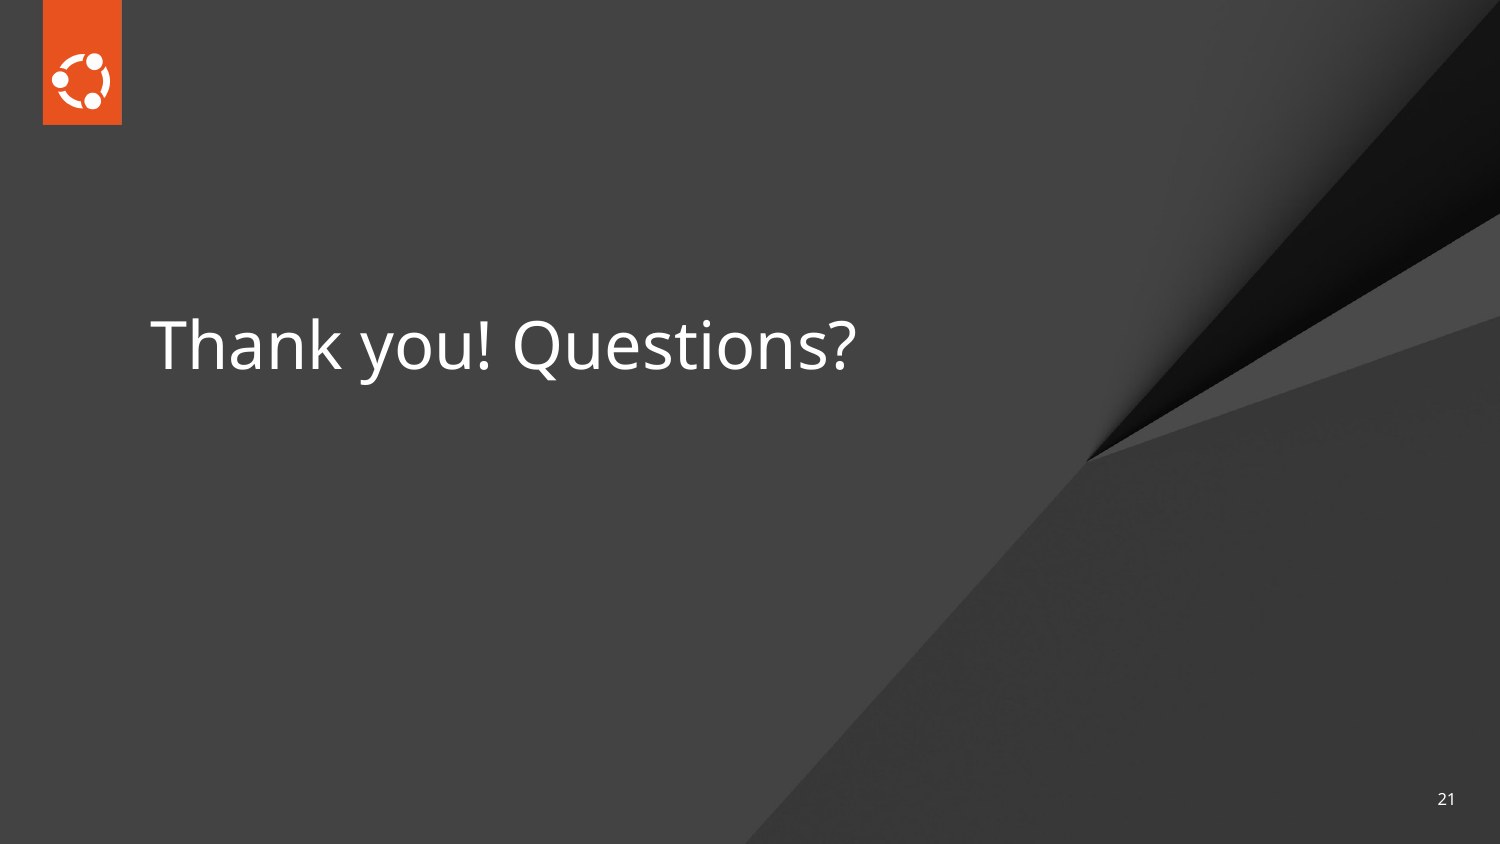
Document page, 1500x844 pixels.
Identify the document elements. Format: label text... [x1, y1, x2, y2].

picture [0, 0, 1500, 844]
title Thank you! Questions? [150, 300, 1049, 383]
slide_number <number> [1381, 773, 1472, 839]
